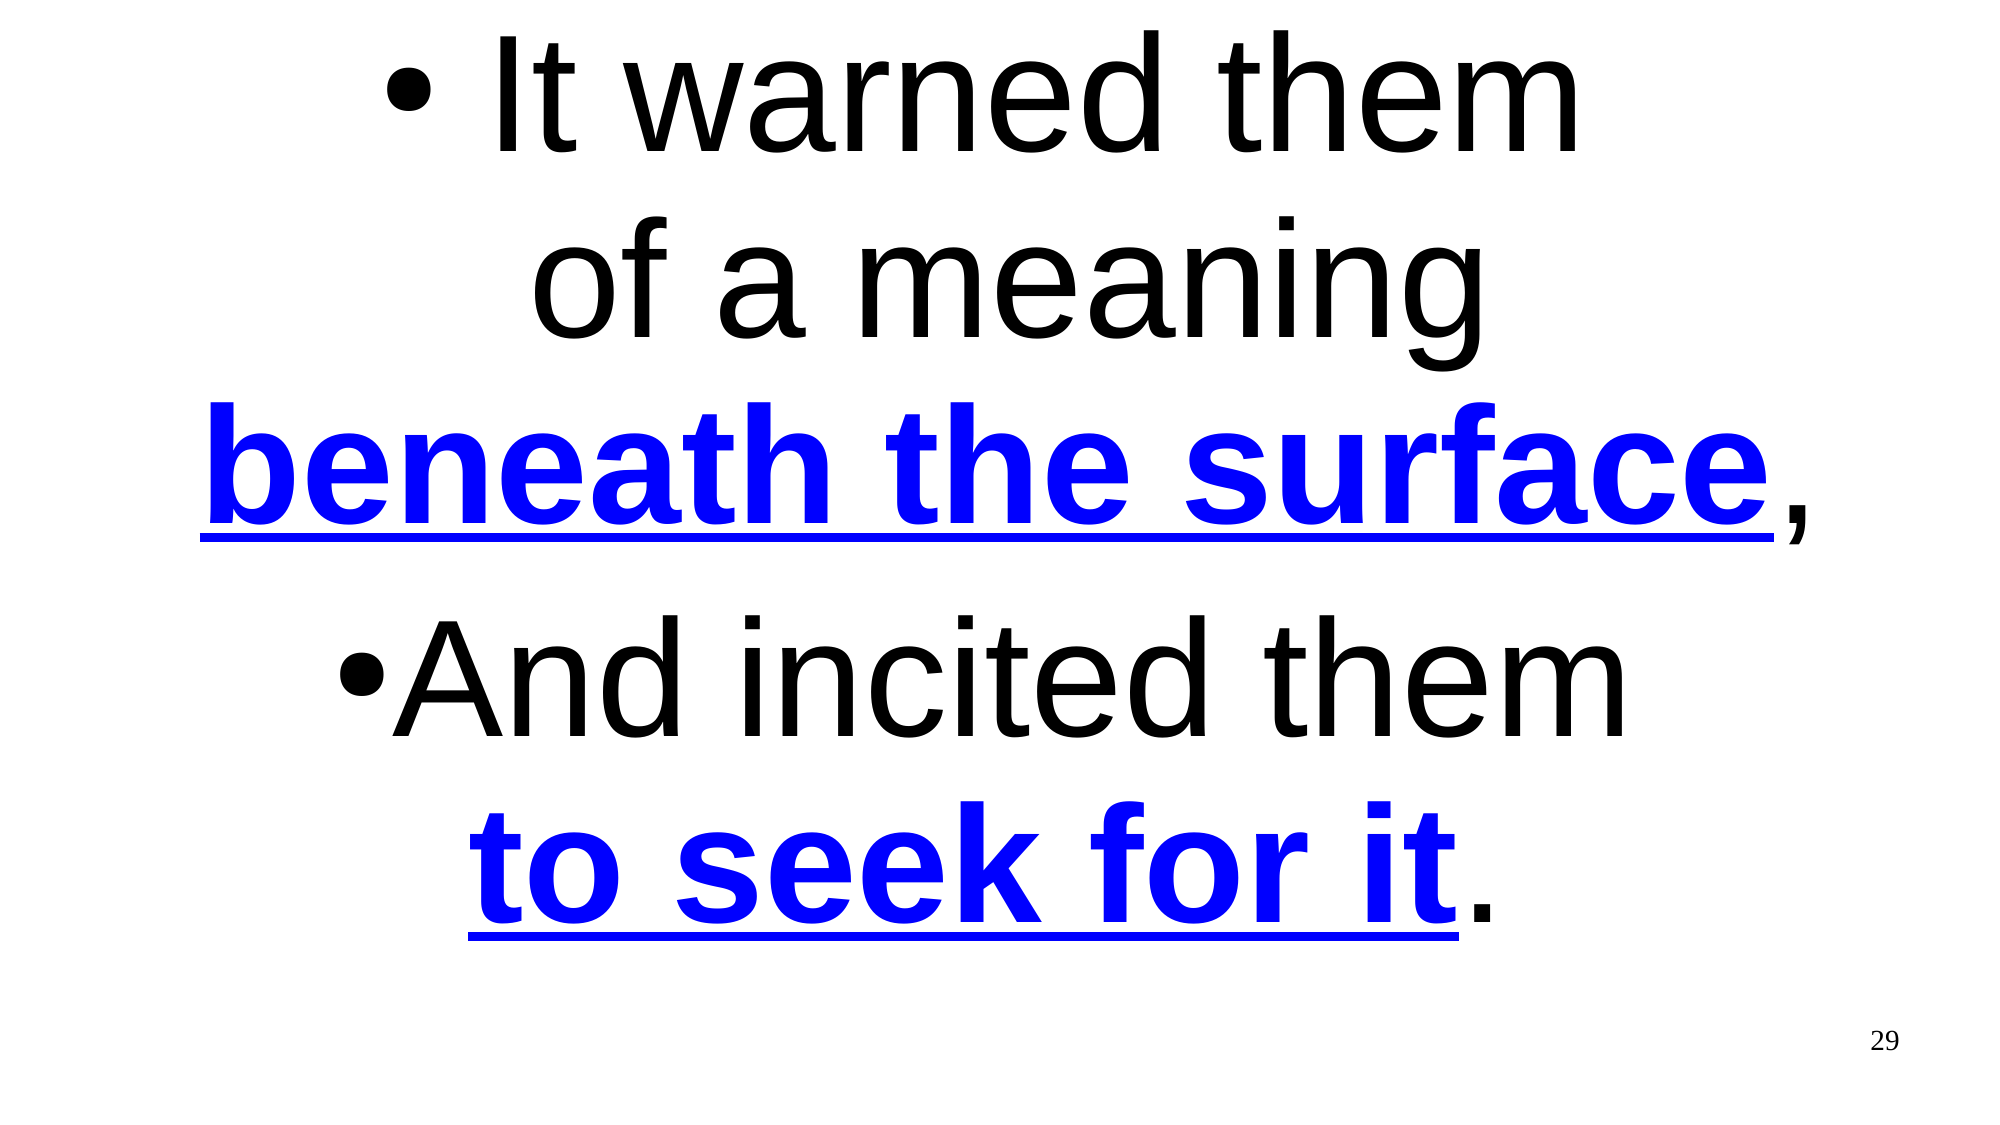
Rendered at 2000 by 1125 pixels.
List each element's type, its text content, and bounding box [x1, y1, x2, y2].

list It warned them of a meaning beneath the surface, And incited them to seek for it. [0, 0, 1996, 1123]
